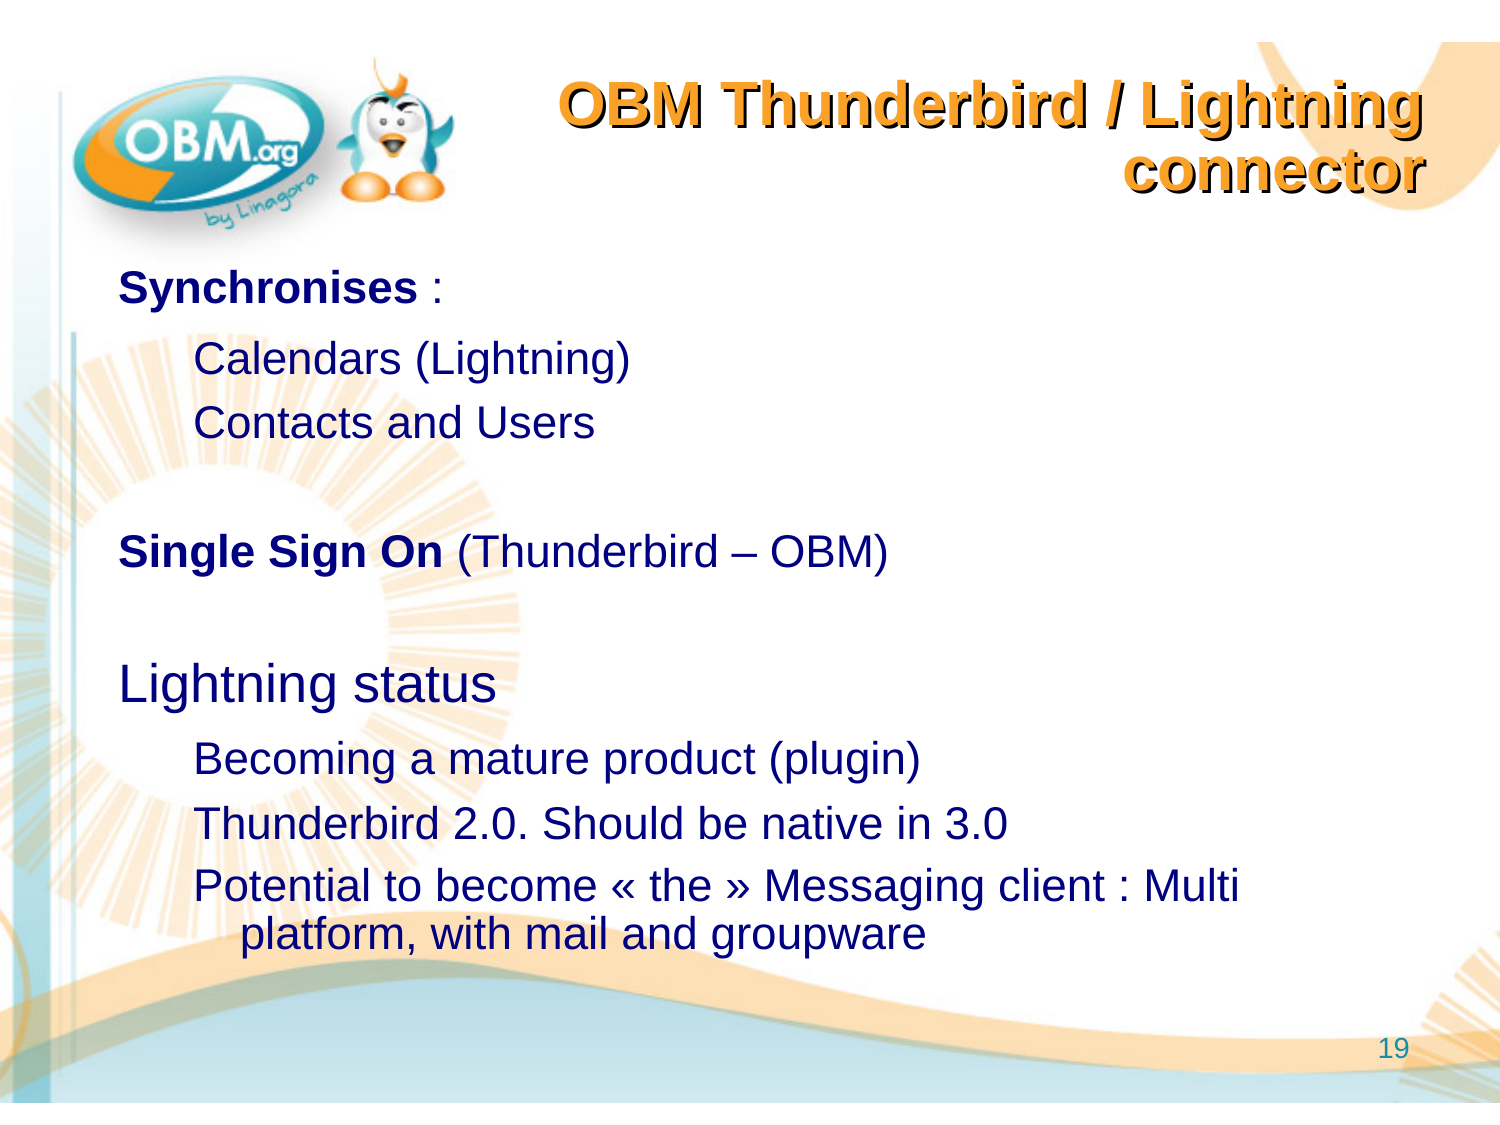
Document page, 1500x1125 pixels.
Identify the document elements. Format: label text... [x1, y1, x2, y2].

picture [0, 42, 1500, 1103]
title OBM Thunderbird / Lightning connector [466, 21, 1426, 257]
list Synchronises : Calendars (Lightning)‏ Contacts and Users Single Sign On (Thunderbird – OBM) Lightning status Becoming a mature product (plugin)‏ Thunderbird 2.0. Should be native in 3.0 Potential to become « the » Messaging client : Multi platform, with mail and groupware [118, 265, 1388, 944]
